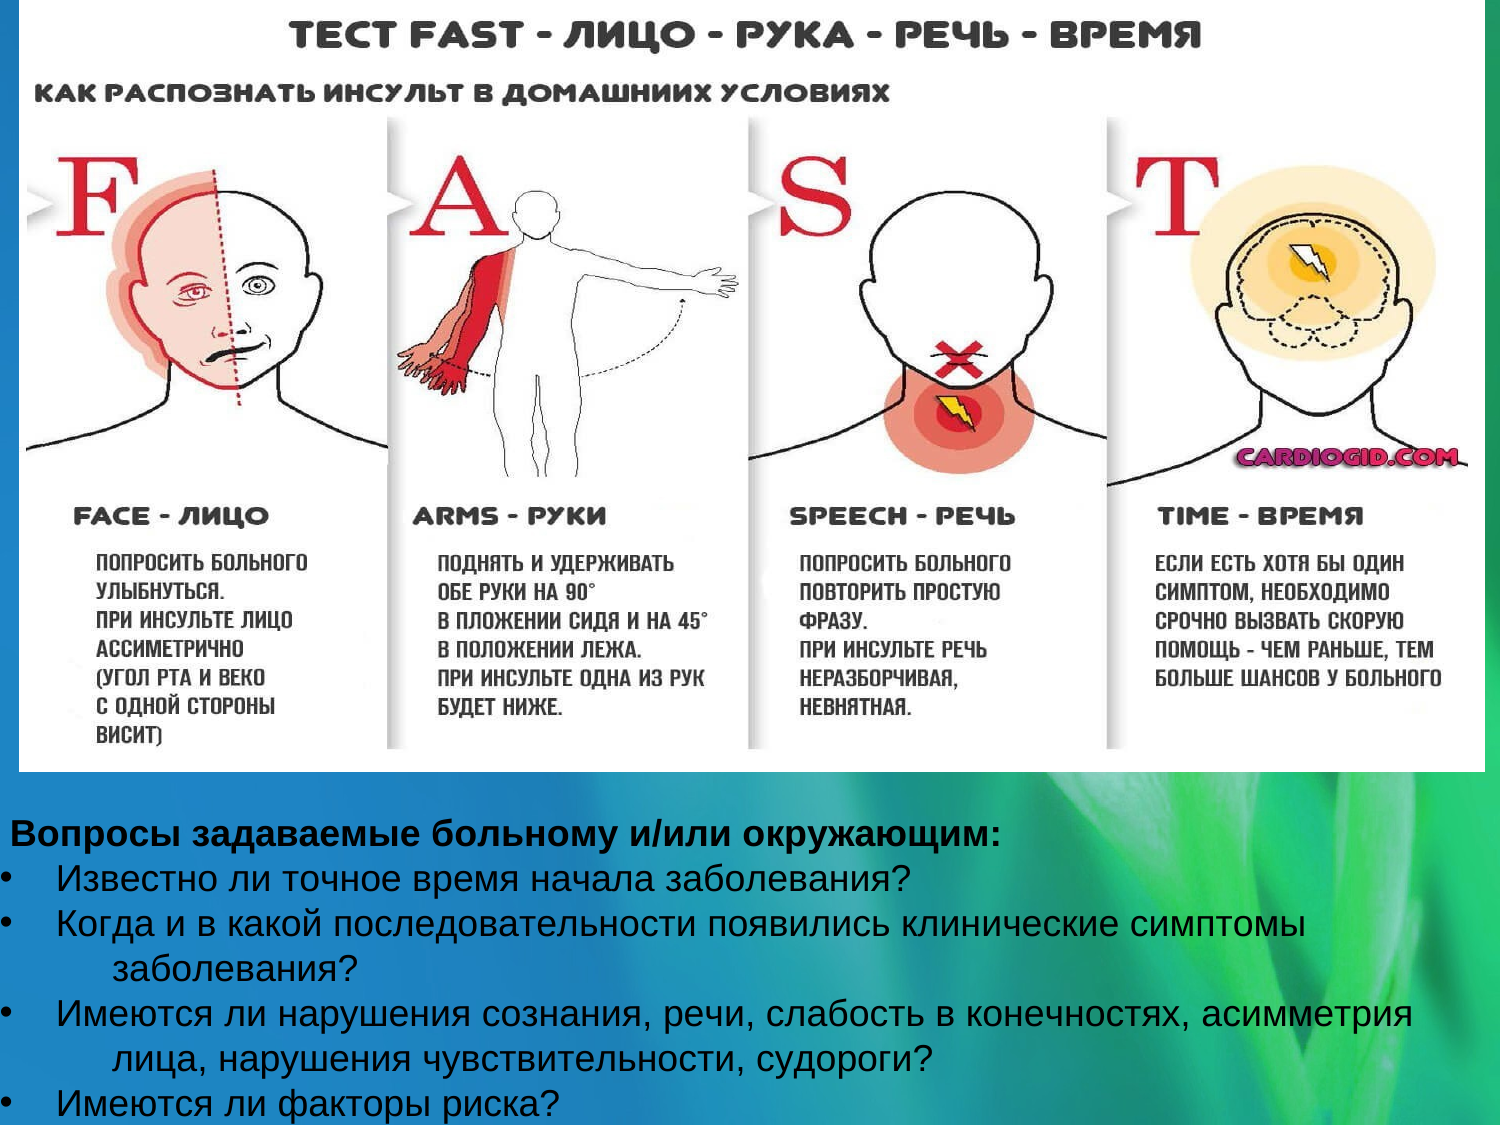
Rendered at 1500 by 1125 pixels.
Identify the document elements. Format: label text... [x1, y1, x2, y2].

text_box Вопросы задаваемые больному и/или окружающим: Известно ли точное время начала заболевания? Когда и в какой последовательности появились клинические симптомы заболевания? Имеются ли нарушения сознания, речи, слабость в конечностях, асимметрия лица, нарушения чувствительности, судороги? Имеются ли факторы риска? [0, 798, 1485, 1125]
picture [19, 0, 1485, 772]
